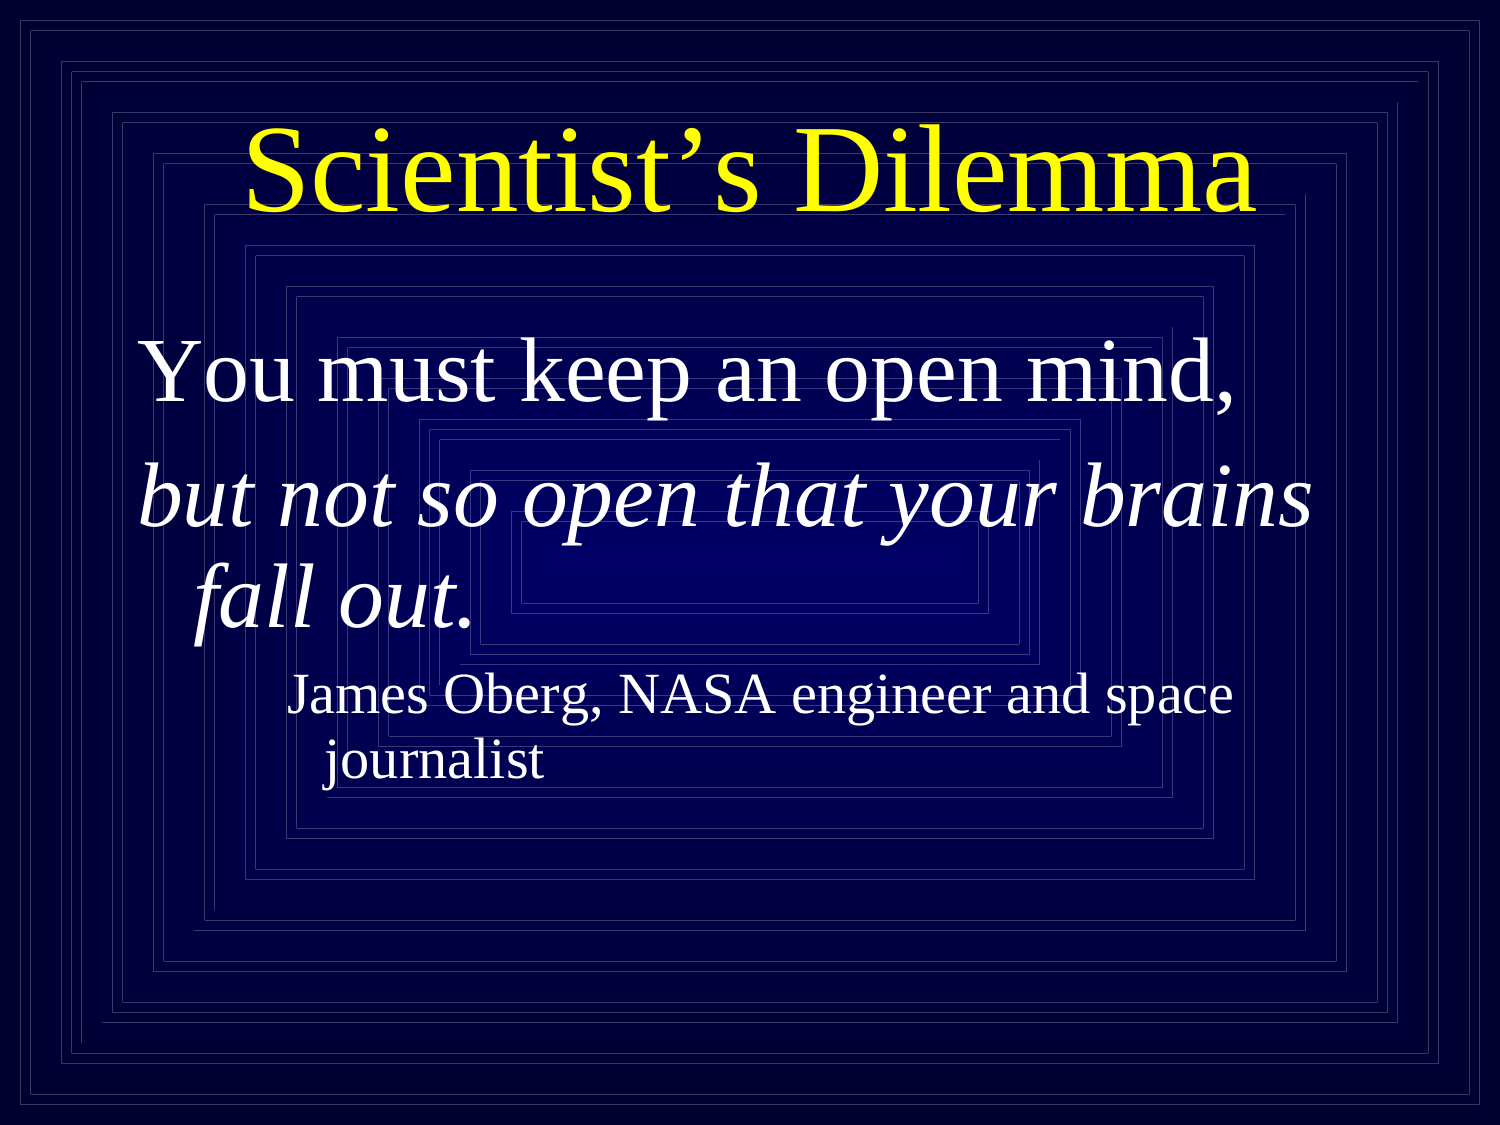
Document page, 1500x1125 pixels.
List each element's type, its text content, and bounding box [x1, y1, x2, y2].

list You must keep an open mind, but not so open that your brains fall out. James Oberg, NASA engineer and space journalist [122, 312, 1353, 976]
title Scientist’s Dilemma [112, 11, 1388, 327]
